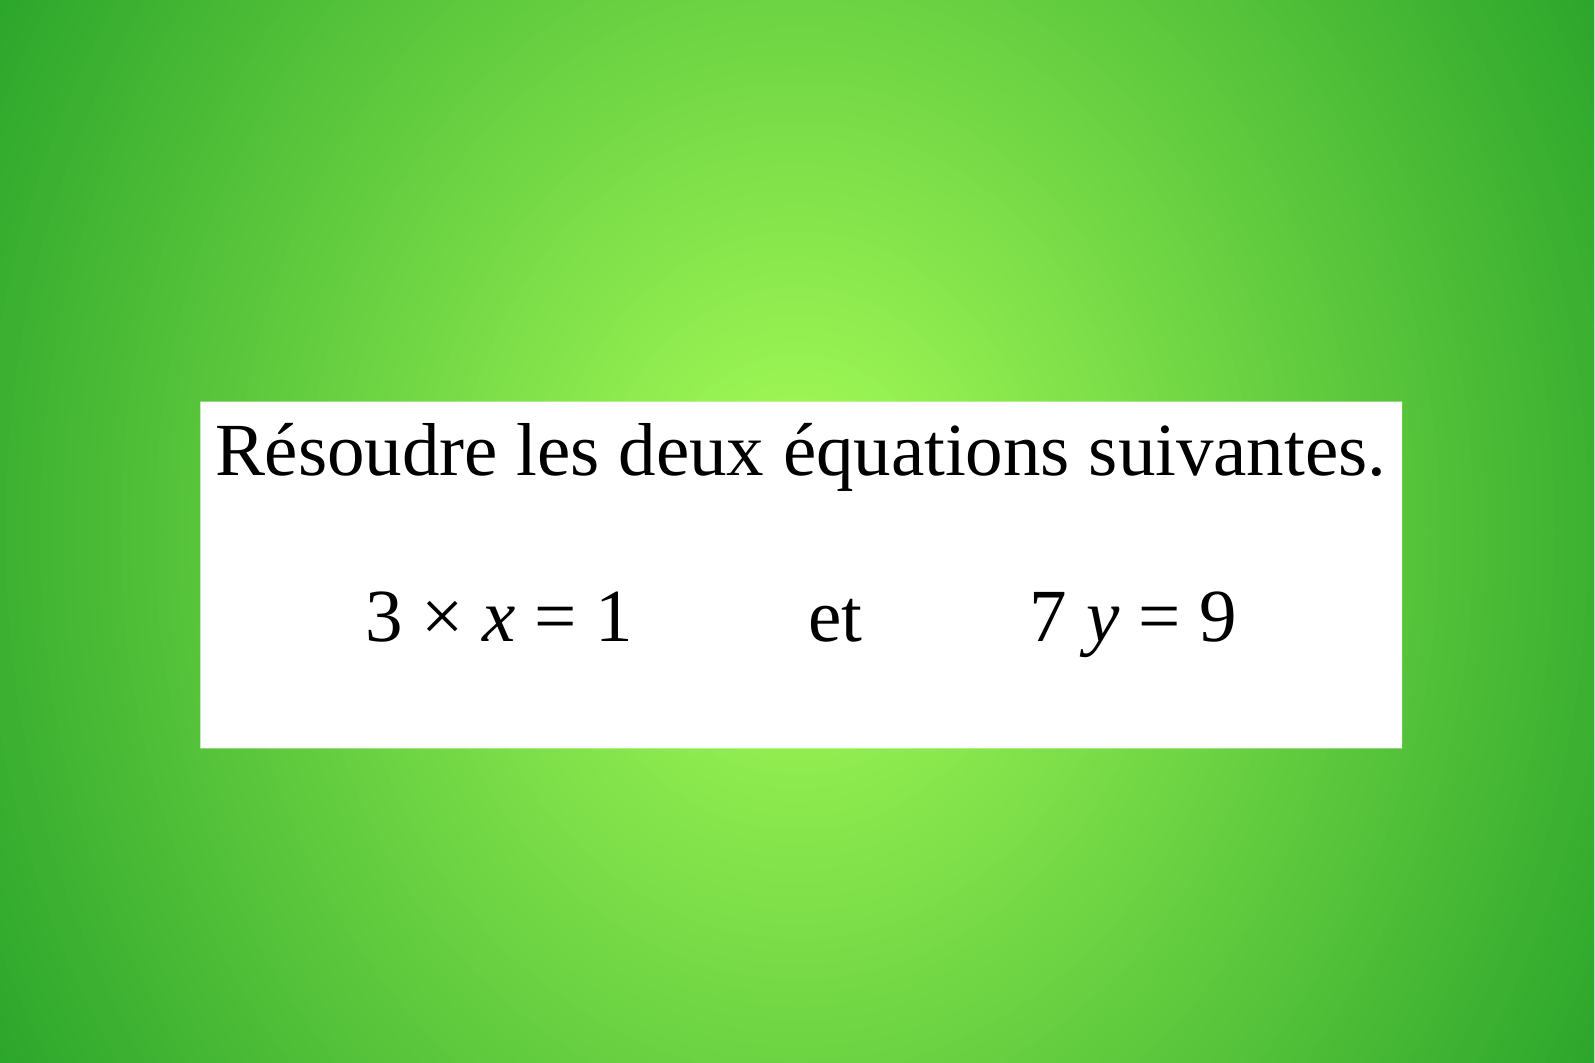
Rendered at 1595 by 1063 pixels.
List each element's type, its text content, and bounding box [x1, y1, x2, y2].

text_box Résoudre les deux équations suivantes. 3 × x = 1 et 7 y = 9 [200, 401, 1403, 749]
picture [0, 0, 1595, 1063]
